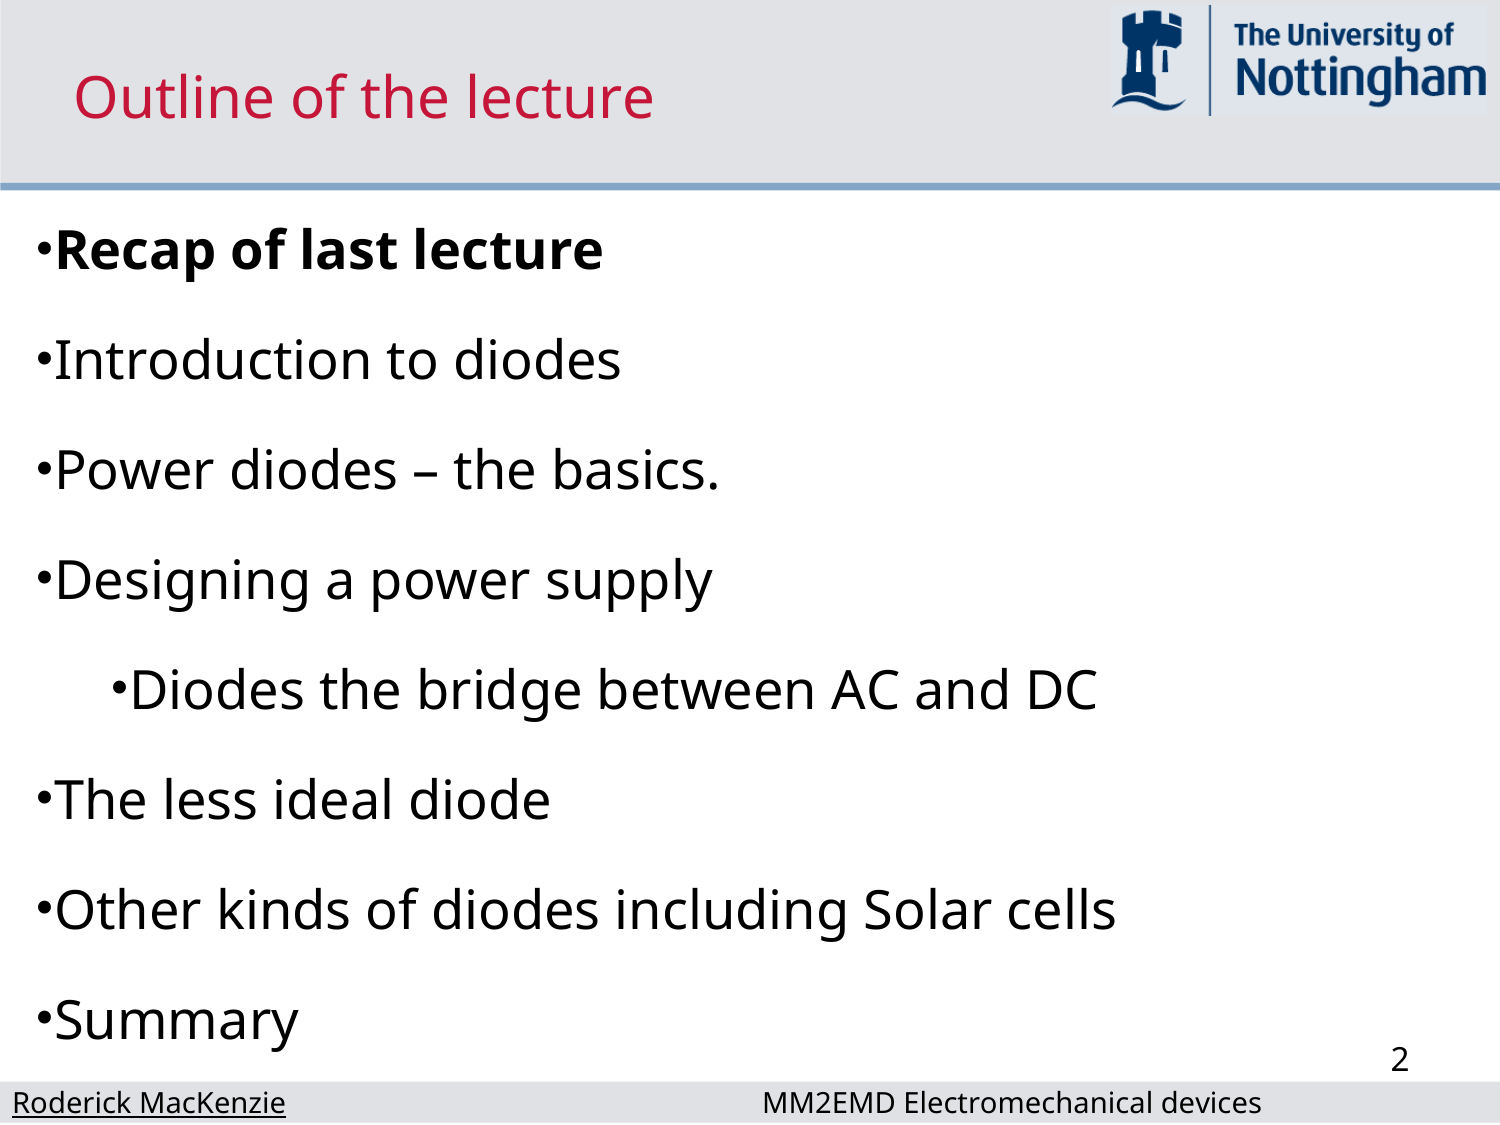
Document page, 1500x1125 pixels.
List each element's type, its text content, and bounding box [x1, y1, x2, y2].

title Outline of the lecture [59, 43, 1297, 148]
text_box <number> [1375, 1030, 1500, 1101]
picture [1111, 4, 1487, 116]
text_box Recap of last lecture Introduction to diodes Power diodes – the basics. Designing a power supply Diodes the bridge between AC and DC The less ideal diode Other kinds of diodes including Solar cells Summary [20, 207, 1463, 1068]
